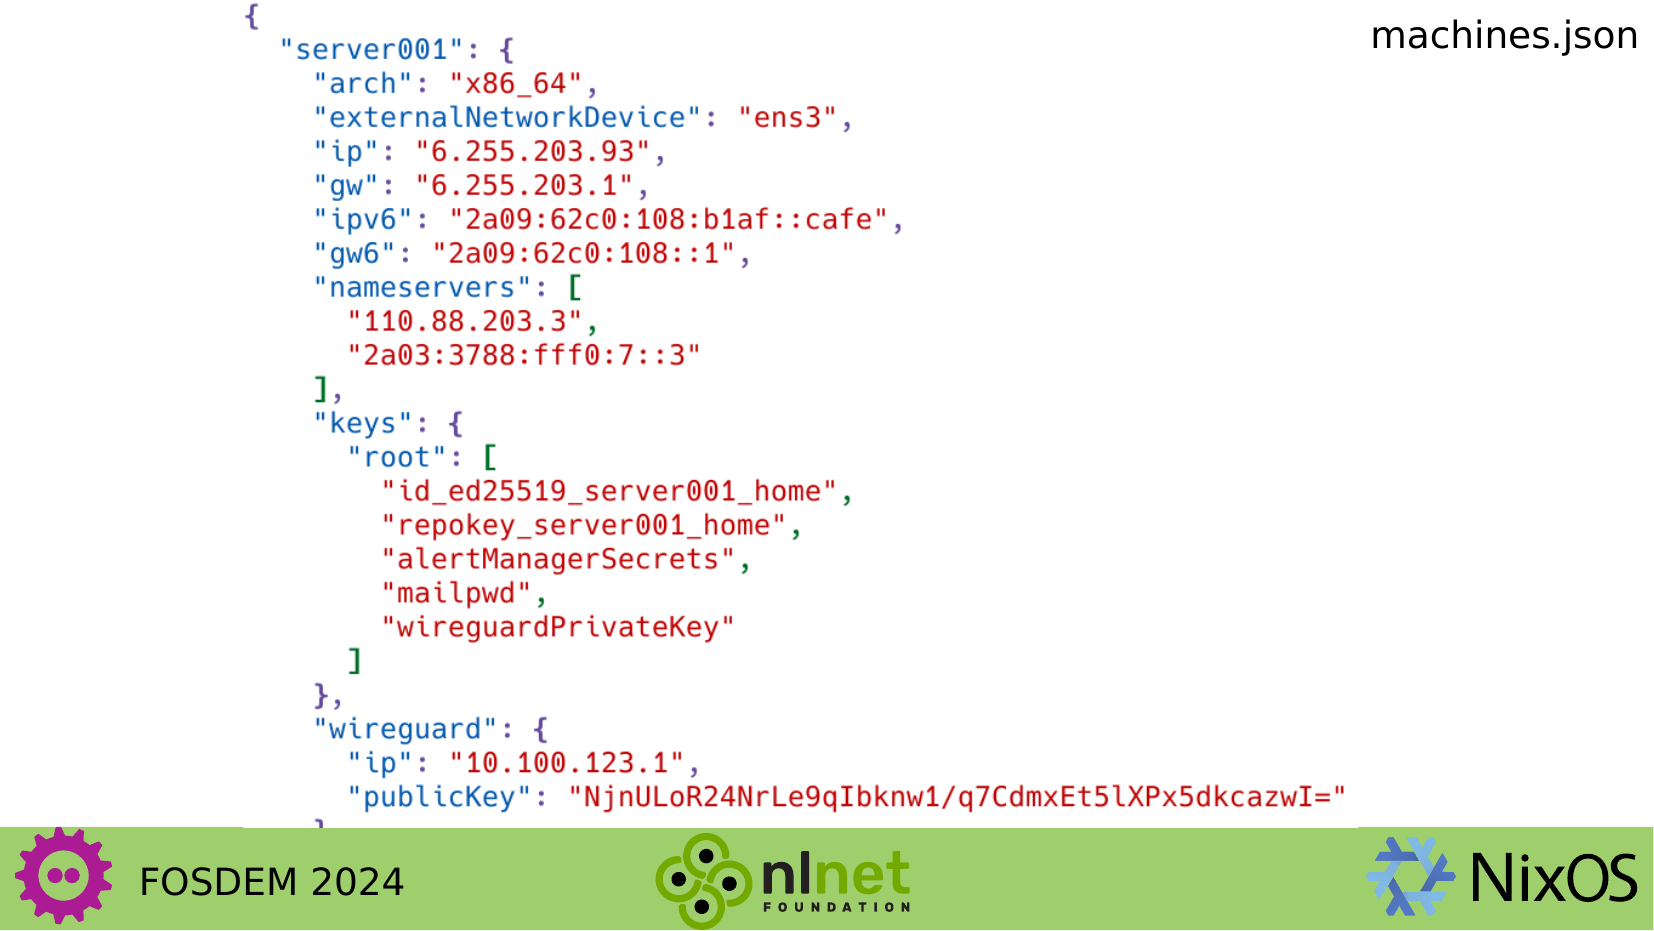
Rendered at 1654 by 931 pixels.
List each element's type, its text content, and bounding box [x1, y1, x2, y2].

text_box machines.json [1355, 6, 1654, 87]
picture [243, 2, 1358, 828]
